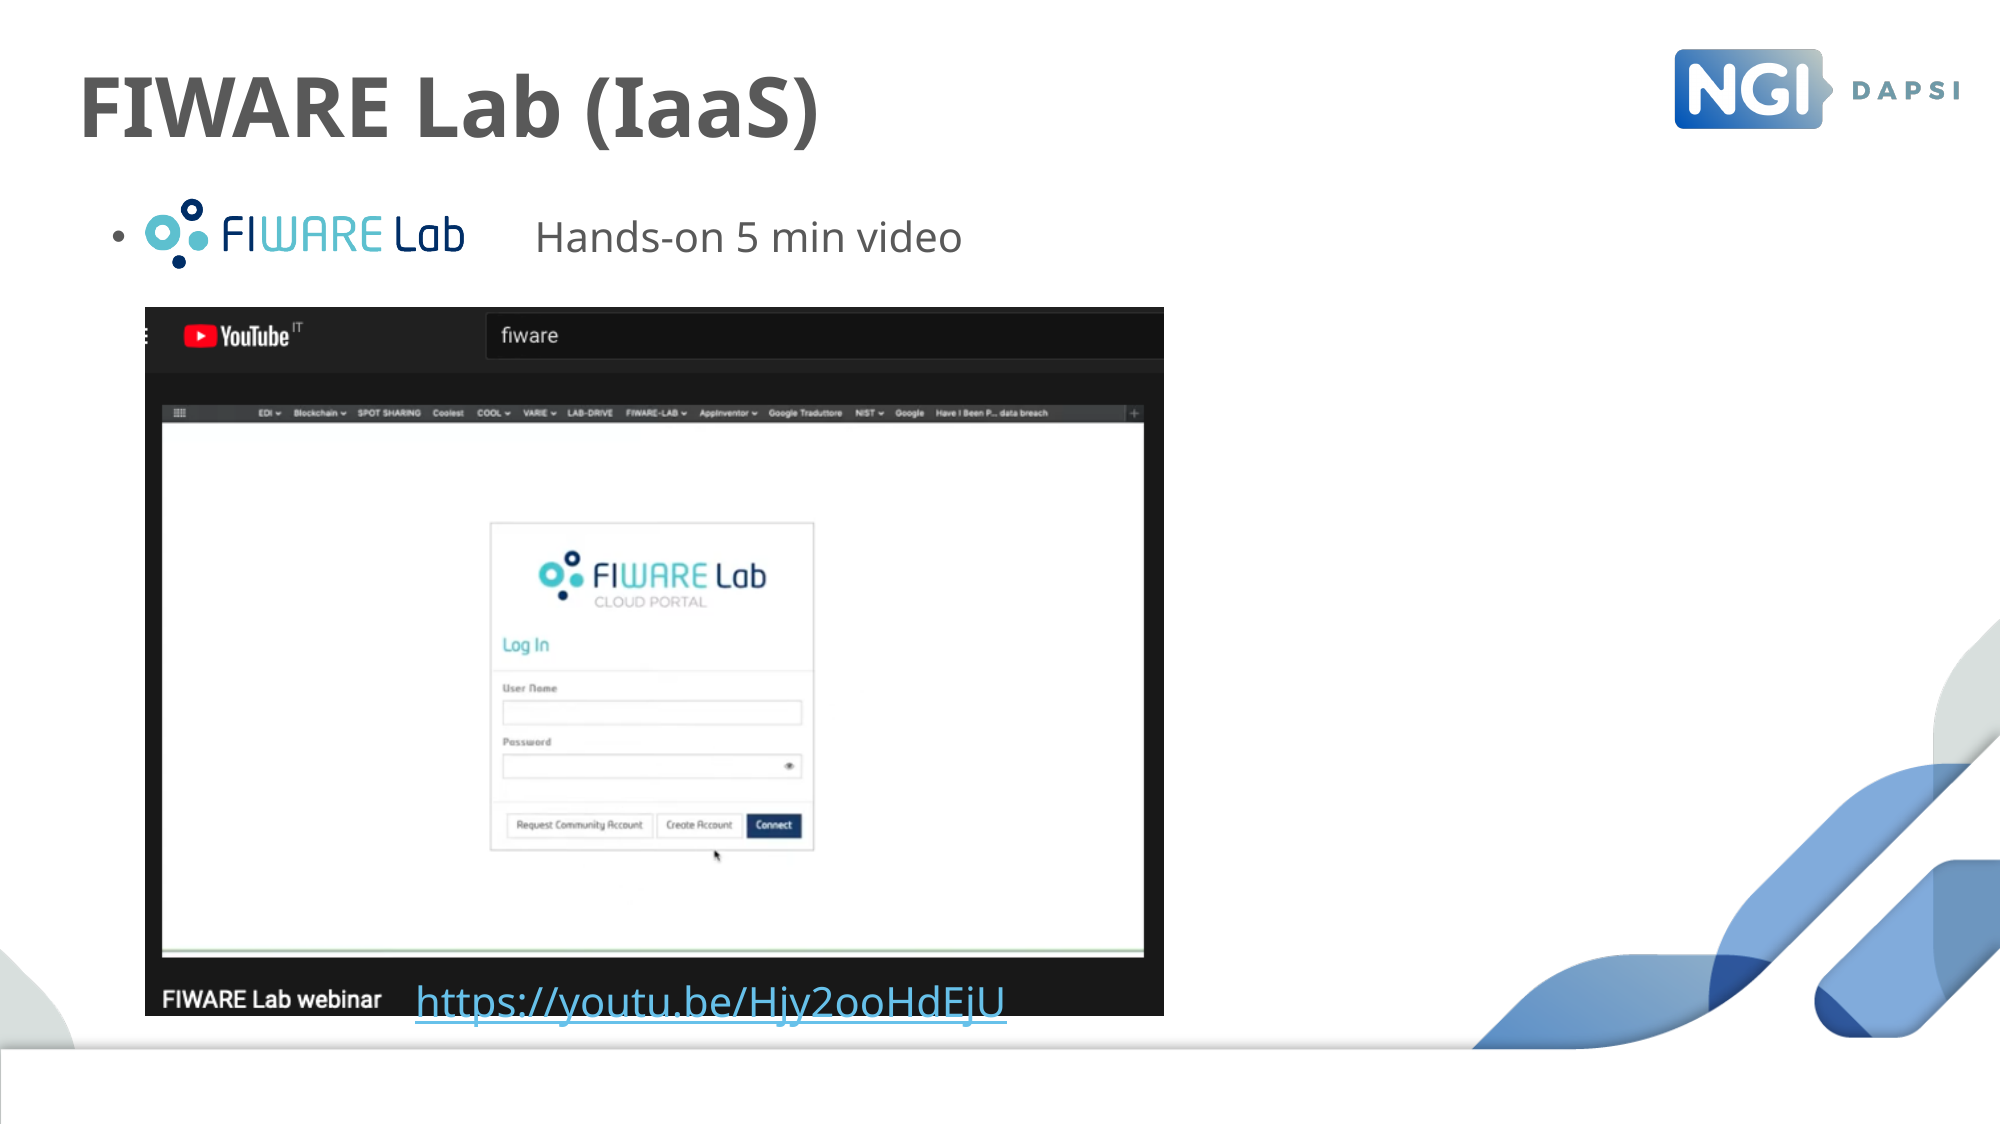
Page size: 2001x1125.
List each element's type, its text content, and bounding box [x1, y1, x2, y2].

picture [0, 307, 2000, 1124]
picture [145, 198, 464, 269]
text_box https://youtu.be/Hjy2ooHdEjU [400, 939, 1037, 1093]
list FIWARE Lab (IaaS) [62, 46, 1638, 214]
list Hands-on 5 min video [96, 214, 1887, 487]
picture [1670, 44, 1972, 134]
